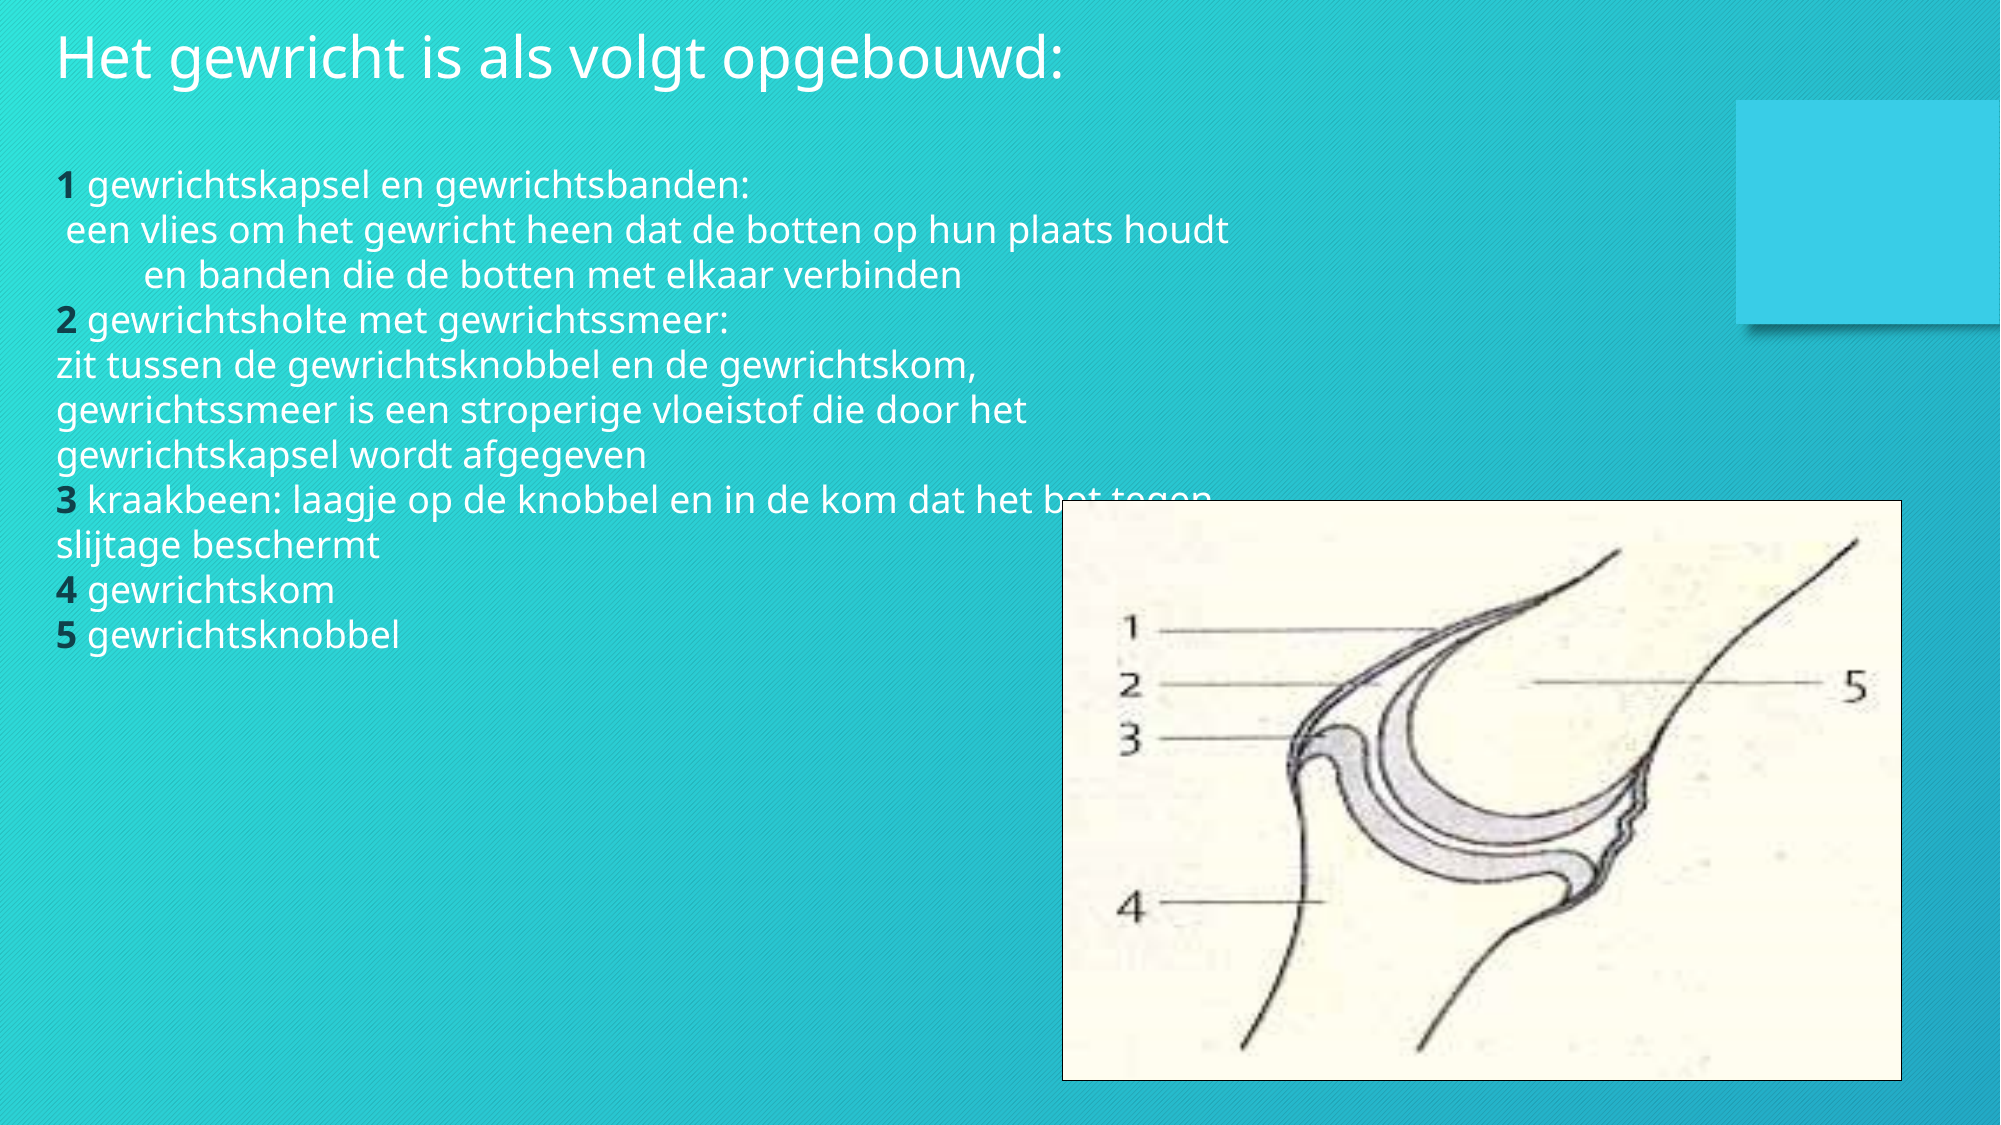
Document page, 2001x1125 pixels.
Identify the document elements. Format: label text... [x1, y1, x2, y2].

text_box Het gewricht is als volgt opgebouwd: 1 gewrichtskapsel en gewrichtsbanden: een vlies om het gewricht heen dat de botten op hun plaats houdt en banden die de botten met elkaar verbinden 2 gewrichtsholte met gewrichtssmeer: zit tussen de gewrichtsknobbel en de gewrichtskom, gewrichtssmeer is een stroperige vloeistof die door het gewrichtskapsel wordt afgegeven 3 kraakbeen: laagje op de knobbel en in de kom dat het bot tegen slijtage beschermt 4 gewrichtskom 5 gewrichtsknobbel [40, 13, 1278, 625]
picture [1063, 501, 1901, 1080]
